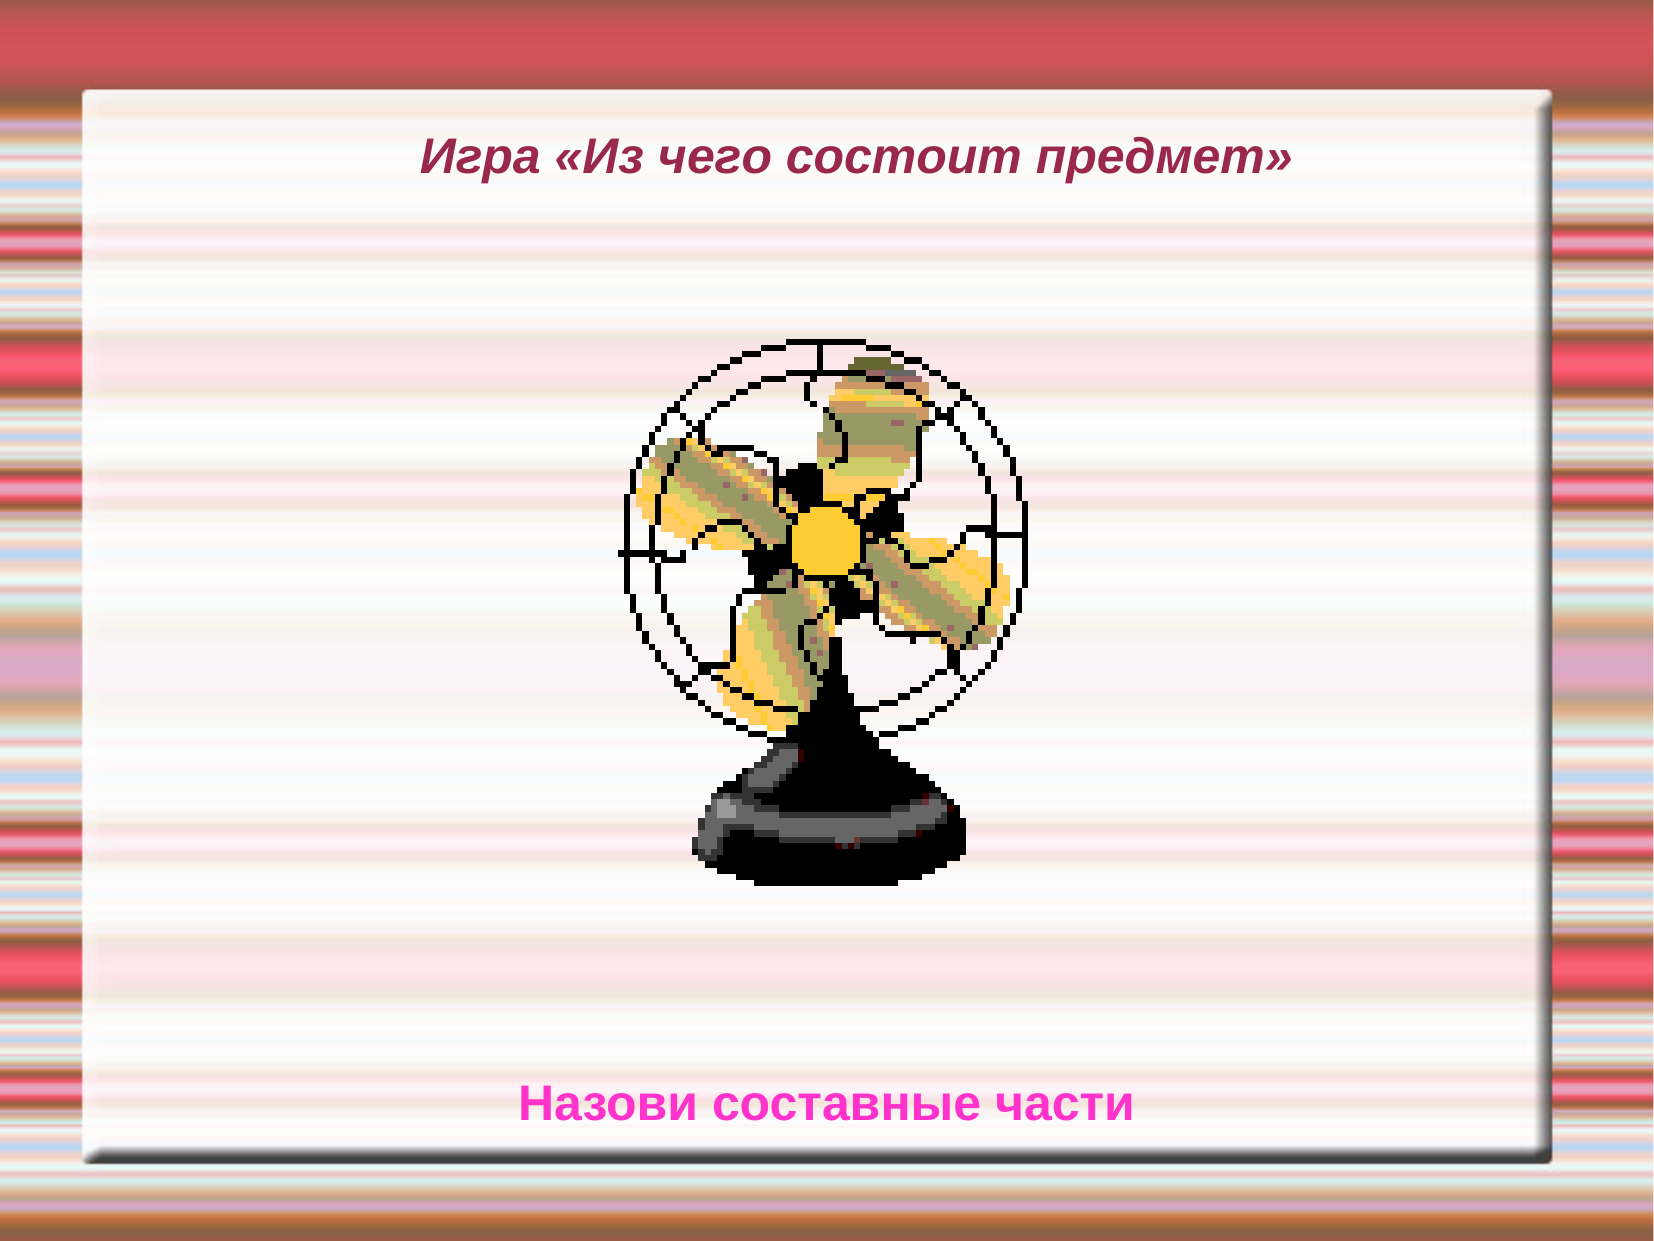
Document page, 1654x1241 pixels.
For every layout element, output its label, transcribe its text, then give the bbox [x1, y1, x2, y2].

text_box Назови составные части [188, 1062, 1465, 1139]
title Игра «Из чего состоит предмет» [82, 49, 1571, 257]
picture [0, 0, 1654, 1241]
